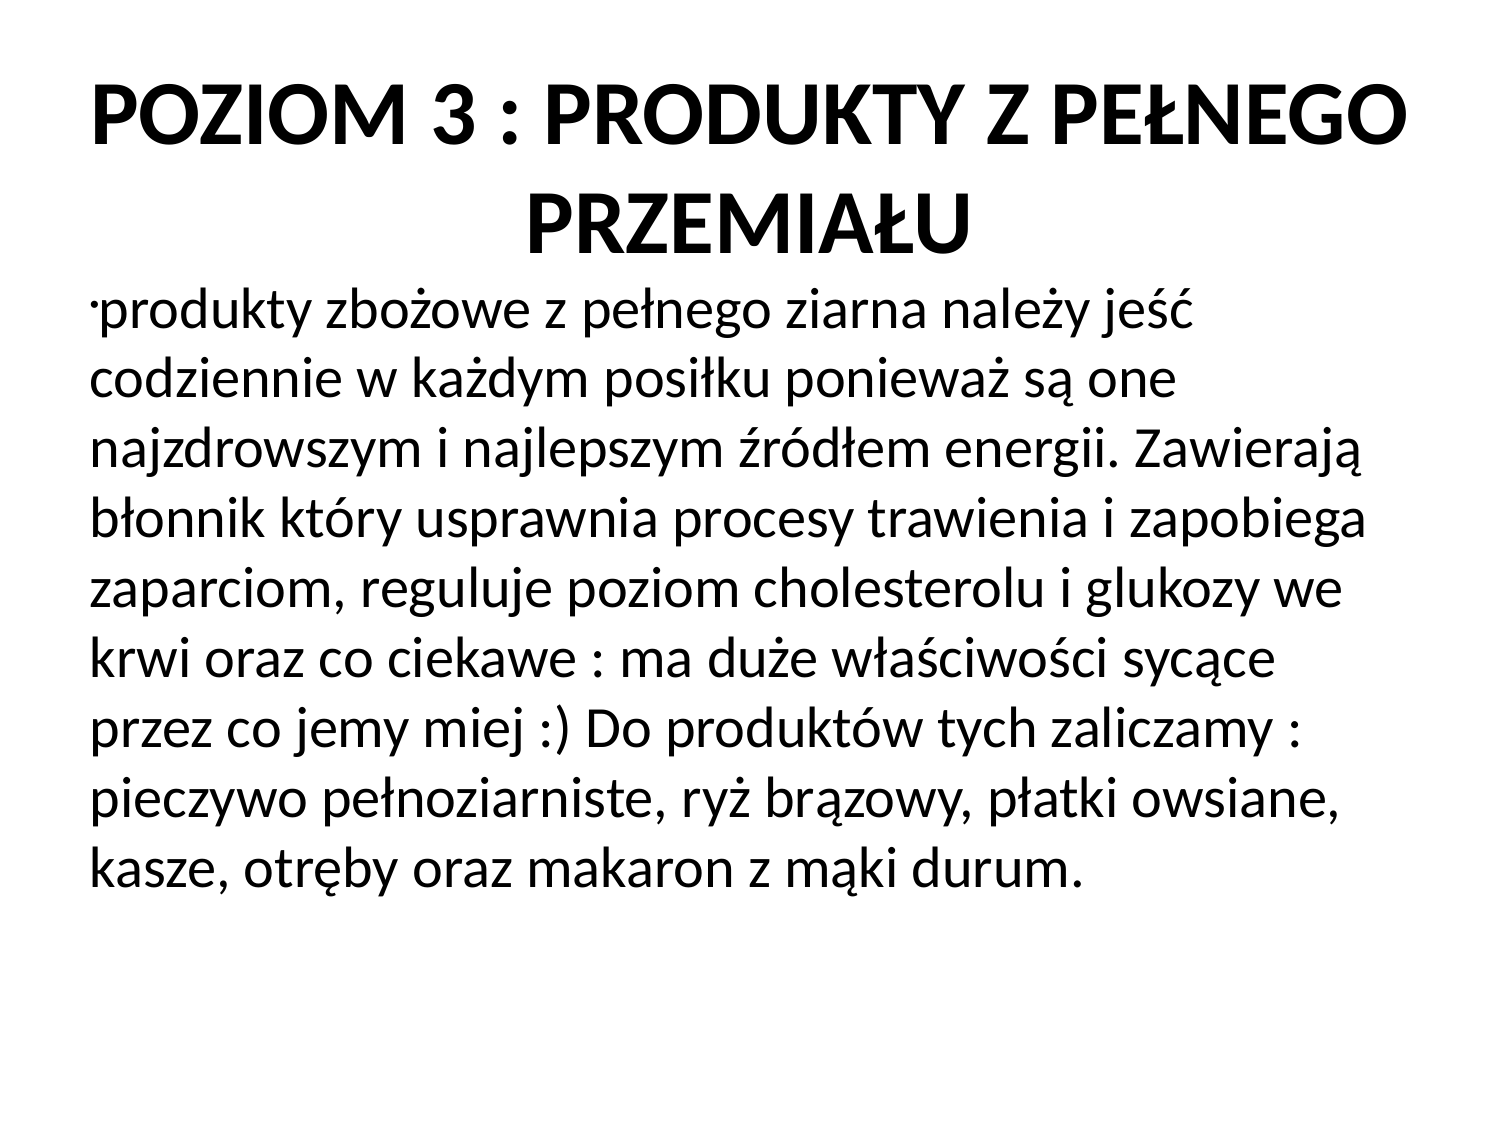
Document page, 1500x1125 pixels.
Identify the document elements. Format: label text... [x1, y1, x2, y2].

list produkty zbożowe z pełnego ziarna należy jeść codziennie w każdym posiłku ponieważ są one najzdrowszym i najlepszym źródłem energii. Zawierają błonnik który usprawnia procesy trawienia i zapobiega zaparciom, reguluje poziom cholesterolu i glukozy we krwi oraz co ciekawe : ma duże właściwości sycące przez co jemy miej :) Do produktów tych zaliczamy : pieczywo pełnoziarniste, ryż brązowy, płatki owsiane, kasze, otręby oraz makaron z mąki durum. [75, 262, 1425, 1005]
title POZIOM 3 : PRODUKTY Z PEŁNEGO PRZEMIAŁU [75, 45, 1425, 233]
